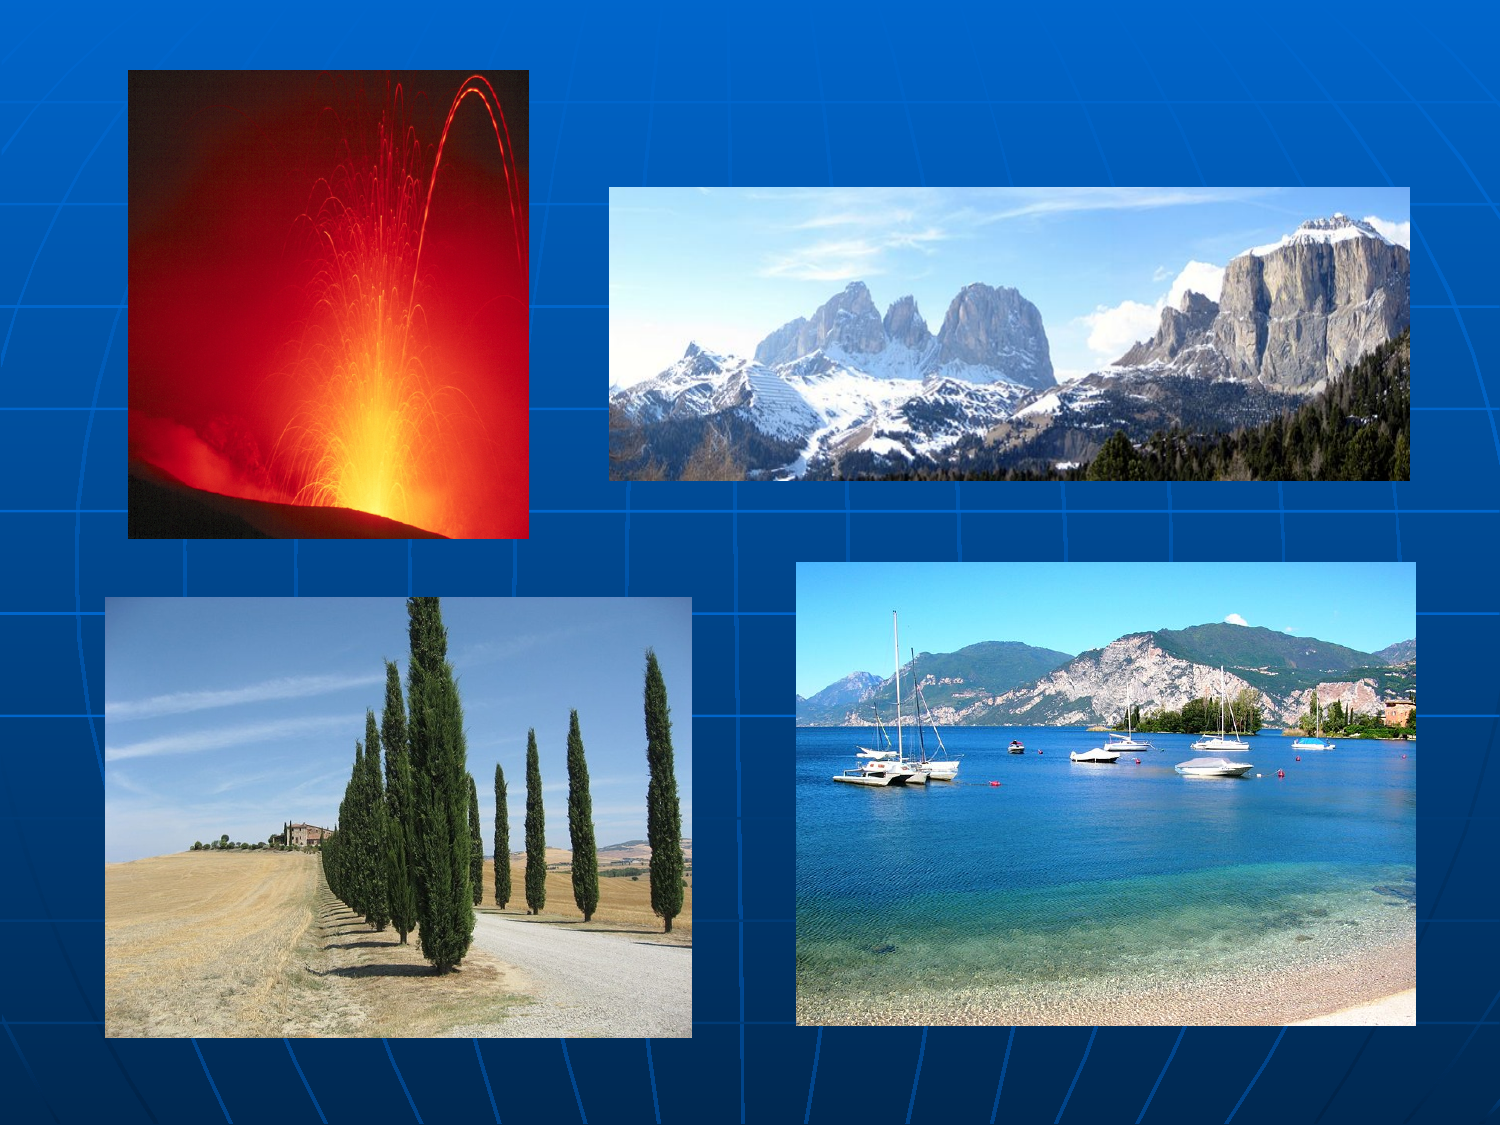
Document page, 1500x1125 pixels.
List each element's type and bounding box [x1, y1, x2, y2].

picture [128, 70, 529, 540]
picture [796, 562, 1416, 1026]
picture [105, 597, 692, 1038]
picture [609, 187, 1410, 481]
